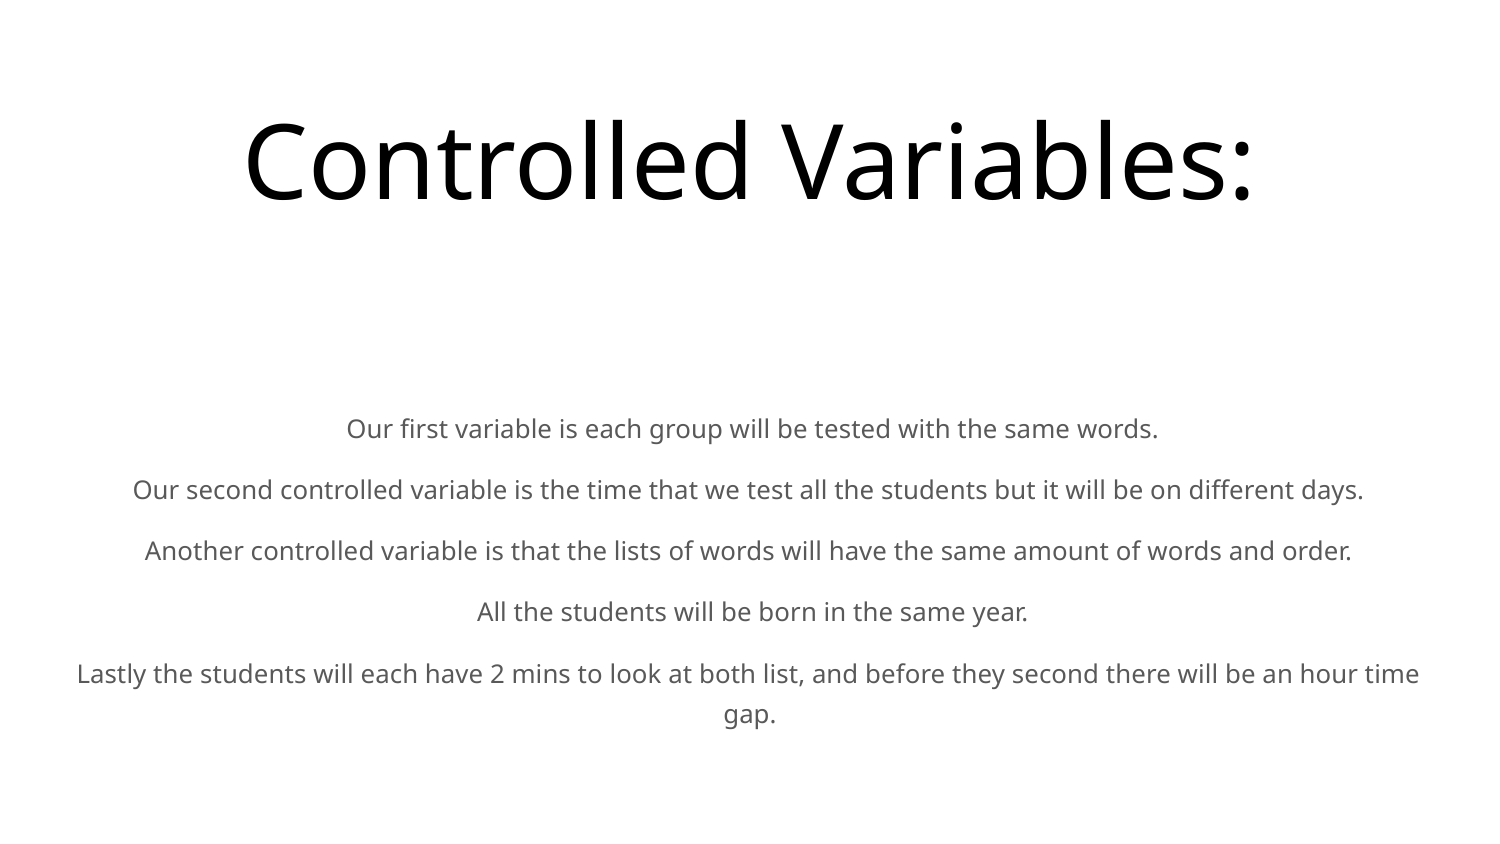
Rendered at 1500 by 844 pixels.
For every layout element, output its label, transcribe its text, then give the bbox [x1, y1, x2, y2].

title Controlled Variables: [51, 72, 1449, 327]
list Our first variable is each group will be tested with the same words. Our second controlled variable is the time that we test all the students but it will be on different days. Another controlled variable is that the lists of words will have the same amount of words and order. All the students will be born in the same year. Lastly the students will each have 2 mins to look at both list, and before they second there will be an hour time gap. [51, 390, 1449, 750]
